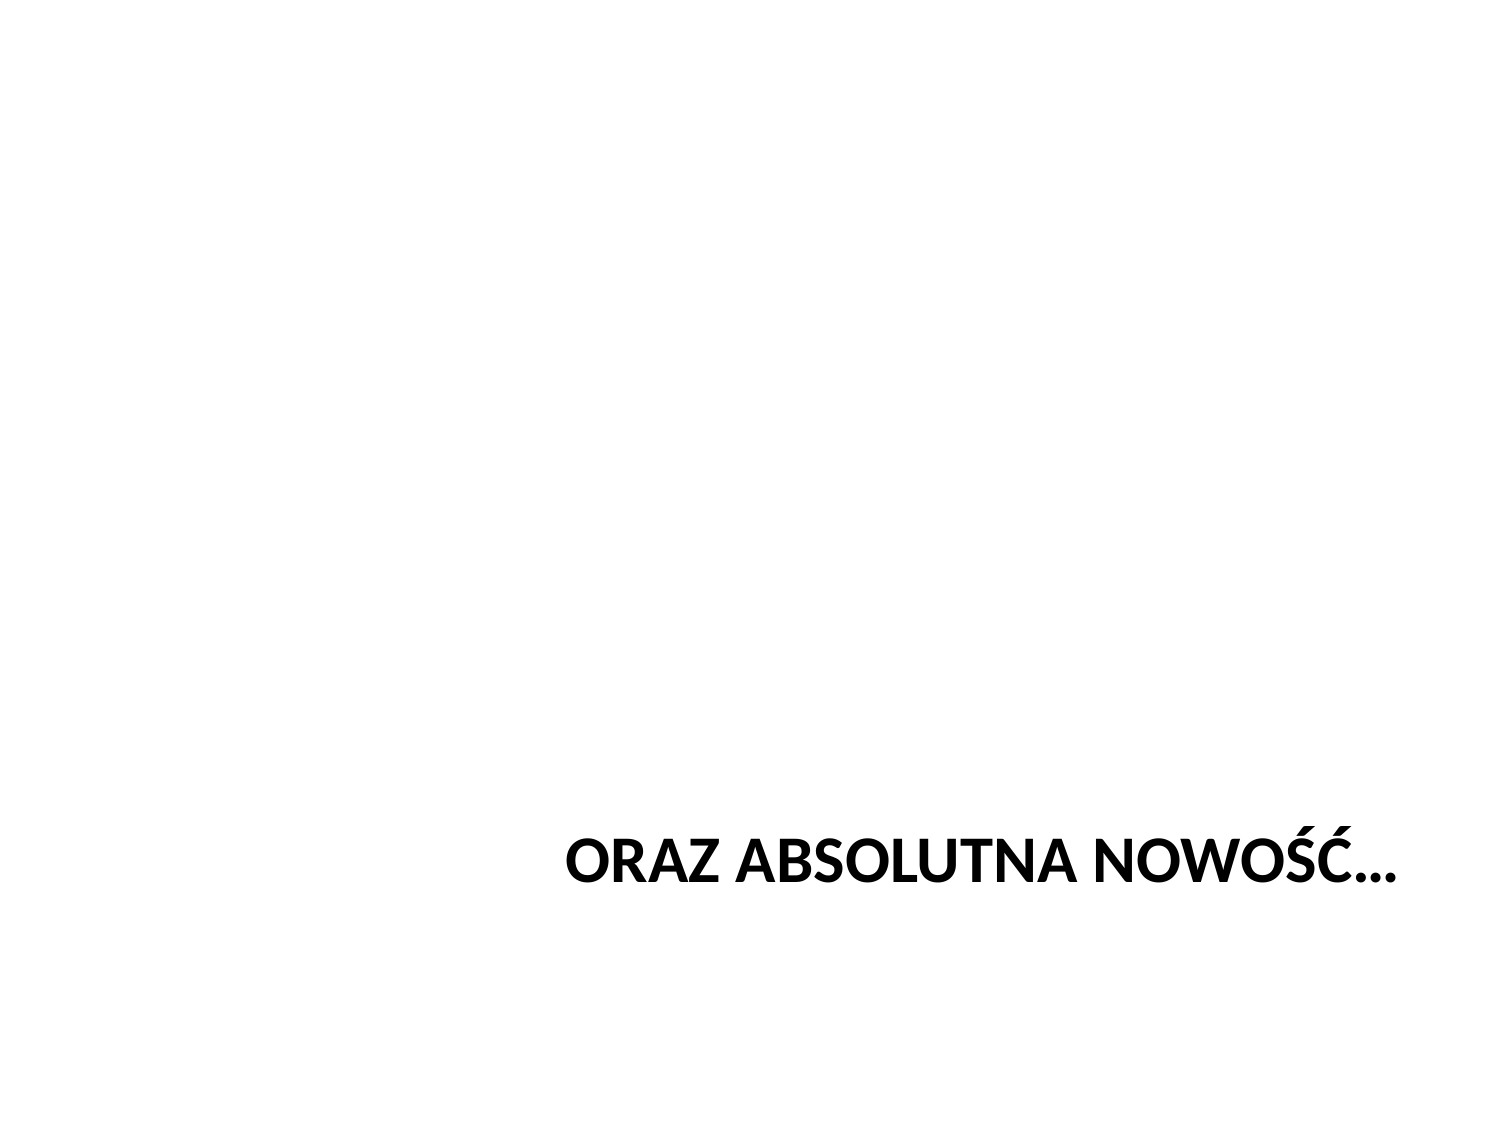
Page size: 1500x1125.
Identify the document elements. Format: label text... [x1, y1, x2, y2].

text_box ORAZ ABSOLUTNA NOWOŚĆ… [550, 808, 1429, 905]
